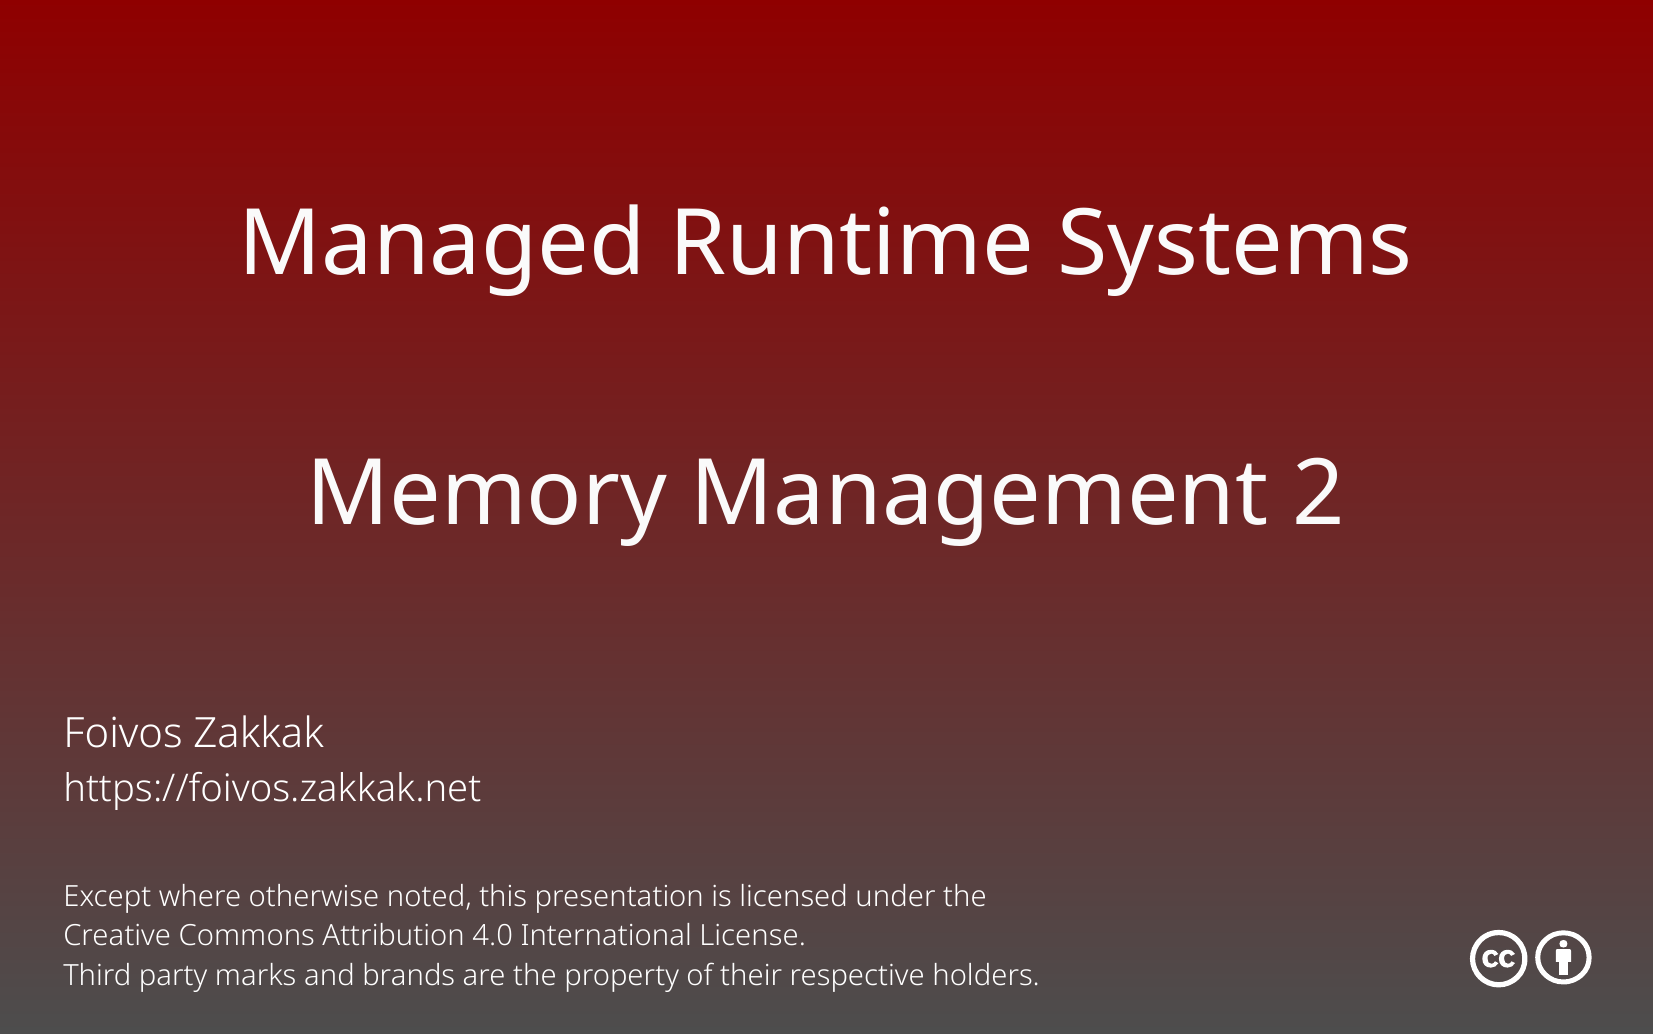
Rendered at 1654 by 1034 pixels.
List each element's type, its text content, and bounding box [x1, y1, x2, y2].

picture [1469, 929, 1528, 988]
picture [1534, 929, 1593, 985]
title Managed Runtime Systems Memory Management 2 [58, 44, 1594, 683]
text_box Foivos Zakkak https://foivos.zakkak.net Except where otherwise noted, this presentation is licensed under the Creative Commons Attribution 4.0 International License. Third party marks and brands are the property of their respective holders. [63, 696, 1599, 1001]
